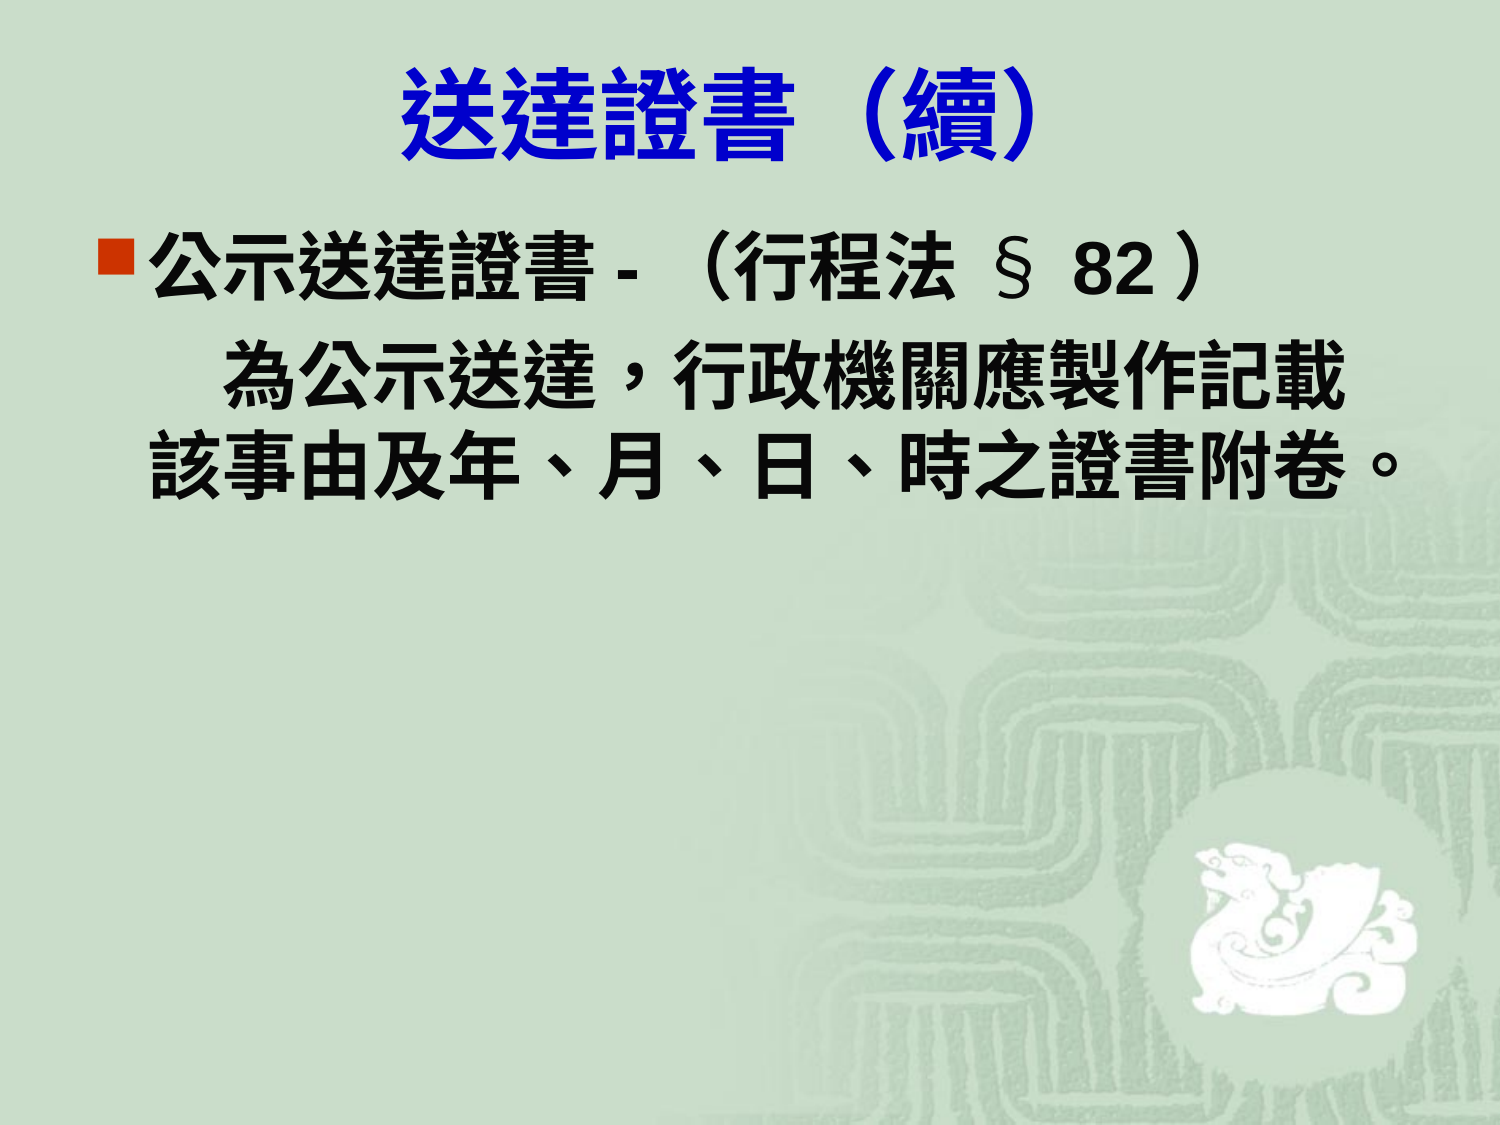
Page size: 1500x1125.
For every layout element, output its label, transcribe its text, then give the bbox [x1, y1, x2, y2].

title 送達證書（續） [112, 44, 1388, 180]
picture [0, 0, 1500, 1125]
list 公示送達證書-（行程法§ 82） 為公示送達，行政機關應製作記載該事由及年、月、日、時之證書附卷。 [76, 212, 1412, 1000]
